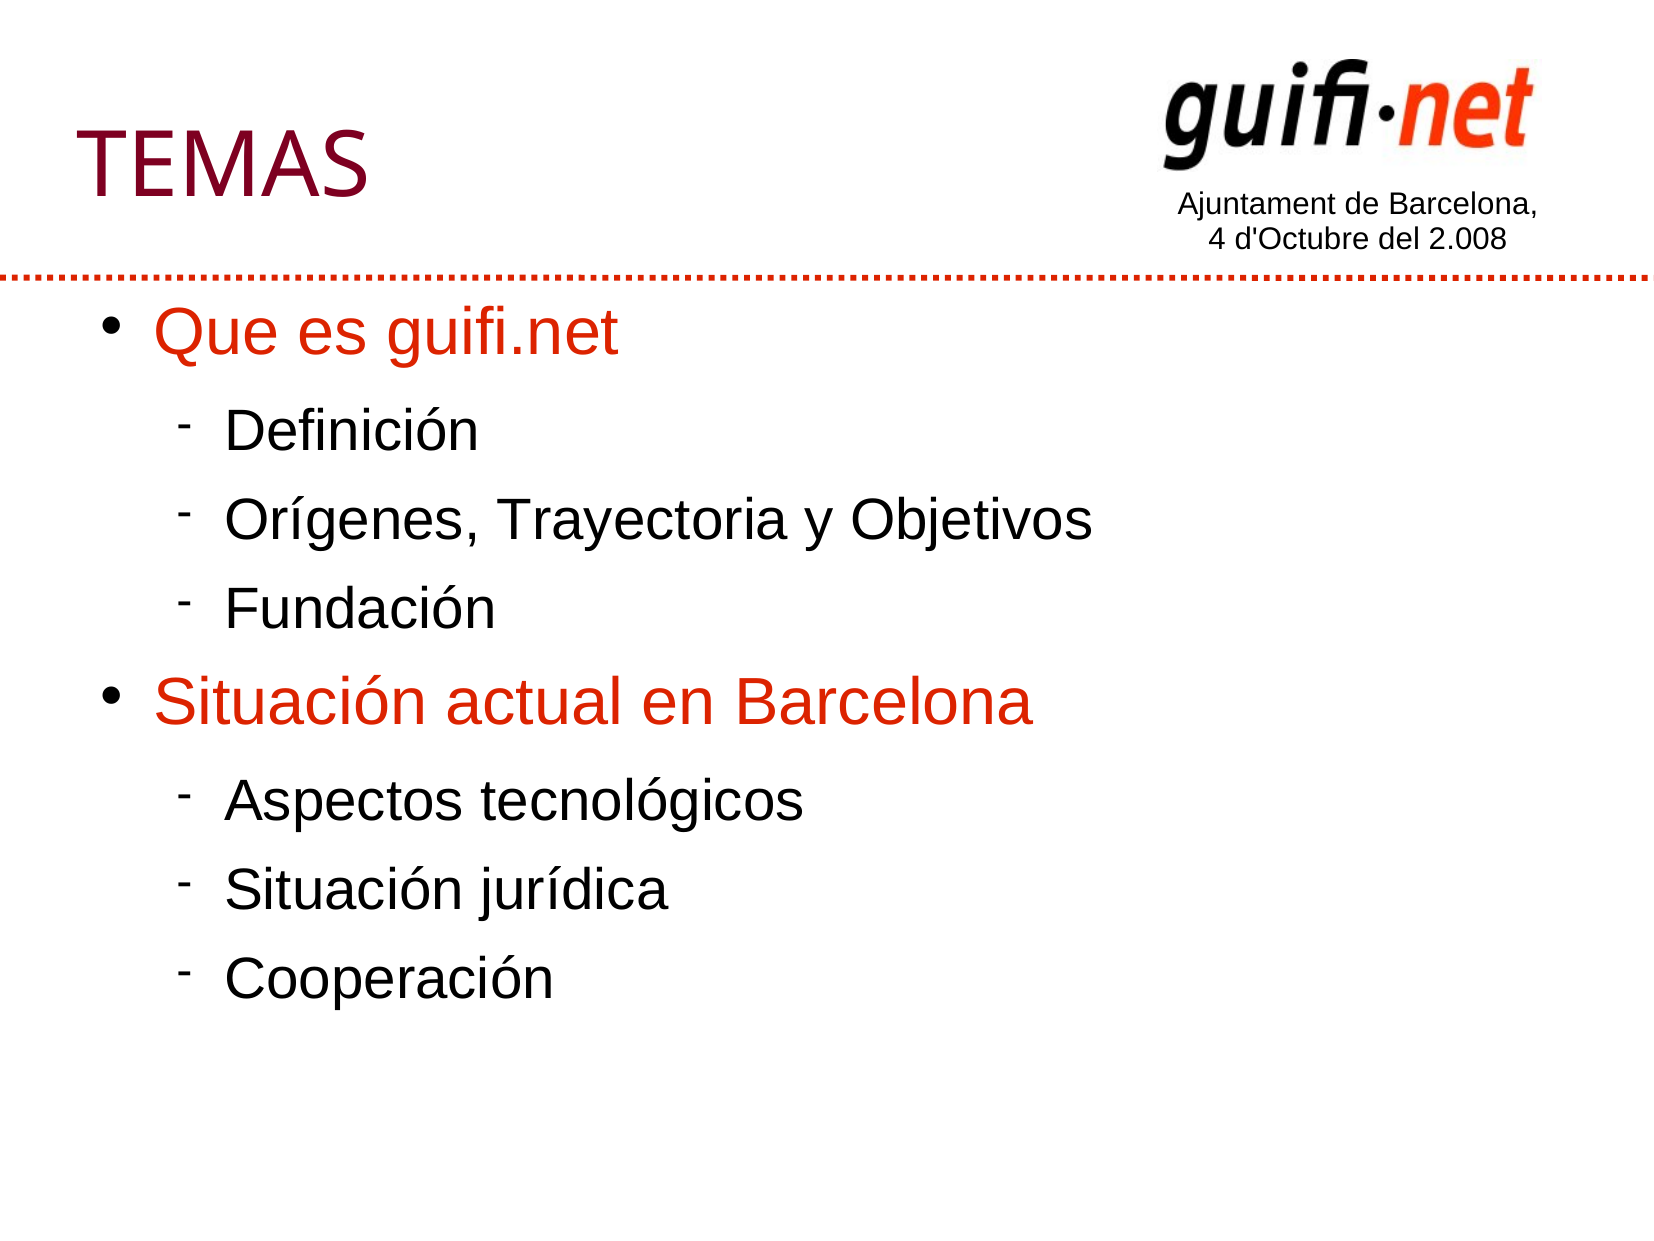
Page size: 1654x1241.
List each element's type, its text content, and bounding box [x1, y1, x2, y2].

picture [1157, 59, 1542, 172]
list Que es guifi.net Definición Orígenes, Trayectoria y Objetivos Fundación Situación actual en Barcelona Aspectos tecnológicos Situación jurídica Cooperación [82, 290, 1571, 1109]
title TEMAS [76, 59, 1093, 267]
